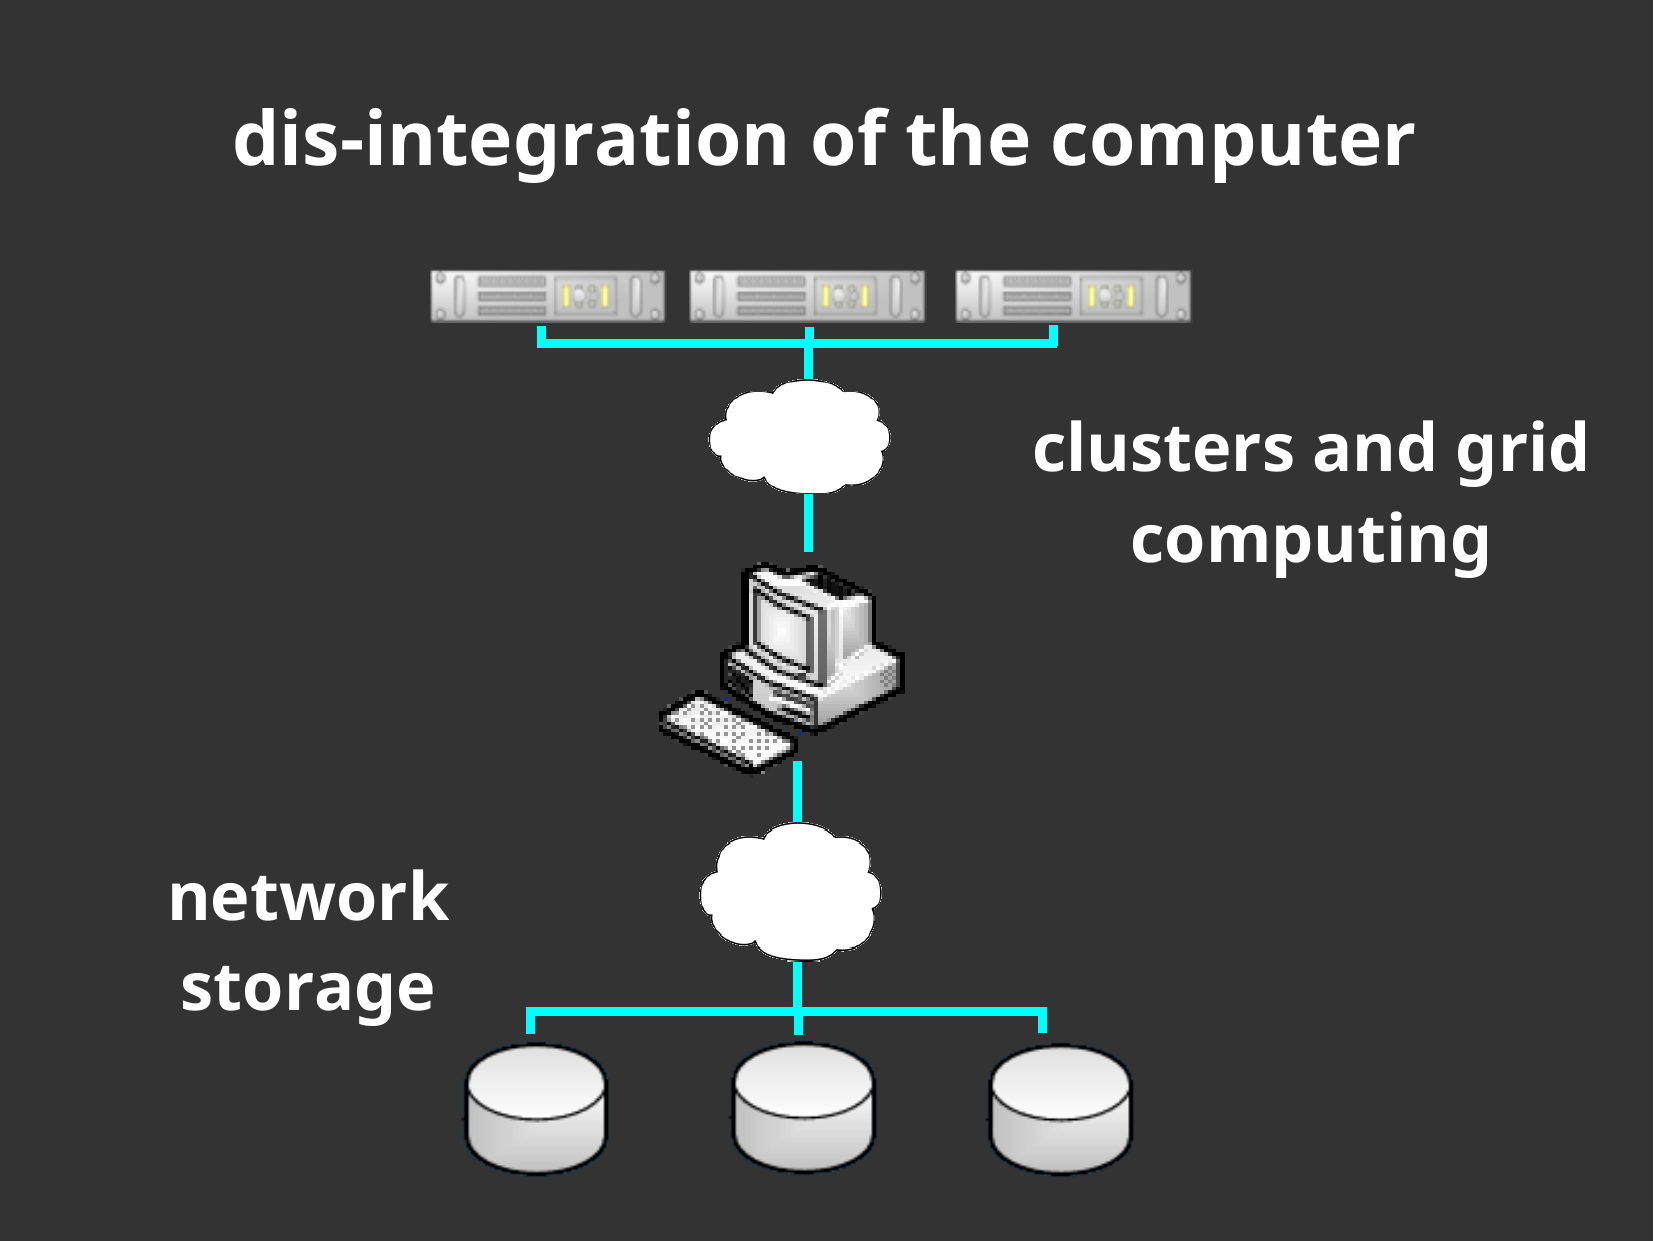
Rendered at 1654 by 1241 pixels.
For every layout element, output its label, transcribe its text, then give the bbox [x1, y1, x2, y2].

picture [689, 269, 927, 323]
picture [446, 1021, 635, 1203]
picture [713, 1020, 903, 1201]
title network storage [127, 858, 490, 1021]
picture [955, 269, 1193, 323]
picture [701, 374, 893, 494]
picture [692, 817, 884, 962]
title dis-integration of the computer [119, 33, 1531, 241]
title clusters and grid computing [1021, 369, 1602, 613]
picture [970, 1022, 1160, 1203]
picture [430, 269, 667, 323]
picture [659, 562, 905, 778]
